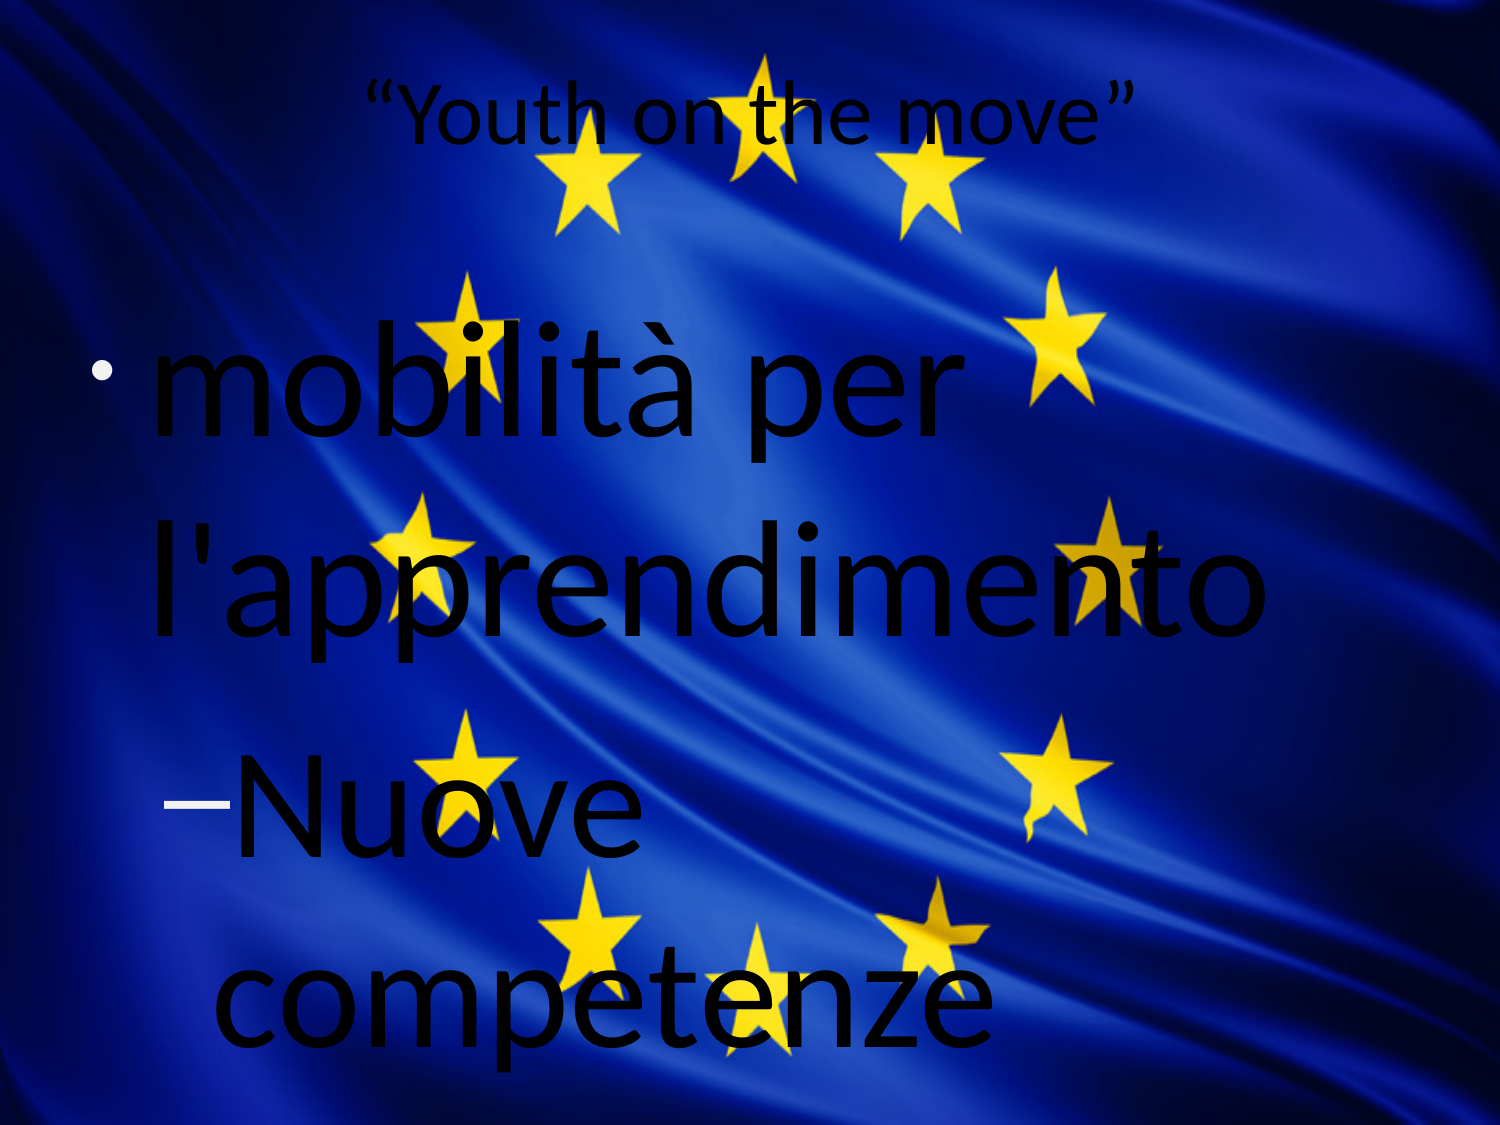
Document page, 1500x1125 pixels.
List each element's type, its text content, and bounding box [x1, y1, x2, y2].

list mobilità per l'apprendimento Nuove competenze professionali aumentare la propria occupabilità futura. Commissione: ha creato un sito Internet «Youth on the Move» (EN) ha proposto una raccomandazione del Consiglio per i paesi dell'UE sui mezzi per superare gli ostacoli alla mobilità per l'apprendimento; svilupperà una tessera «Youth on the Move» volta a snellire il processo di integrazione dei discenti che si spostano all'estero; svilupperà nel 2012 un passaporto europeo delle competenze [75, 262, 1425, 1024]
title “Youth on the move” [75, 45, 1425, 233]
picture [0, 0, 1500, 1125]
